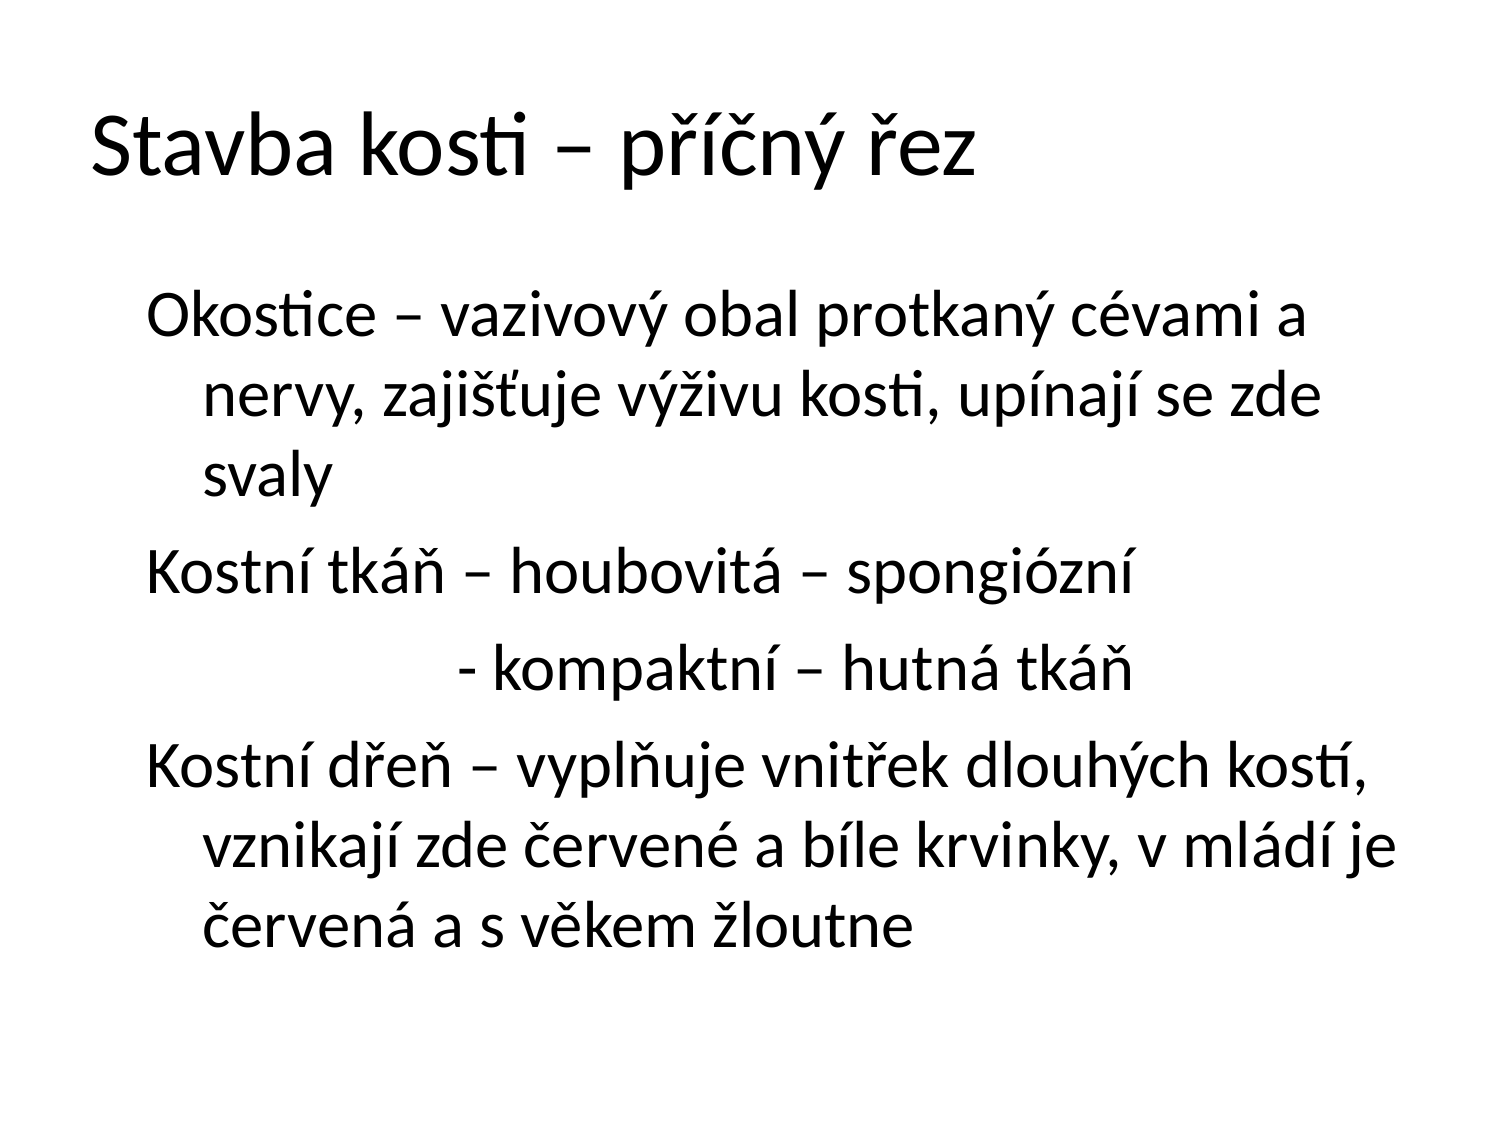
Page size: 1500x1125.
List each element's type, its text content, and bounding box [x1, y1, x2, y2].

title Stavba kosti – příčný řez [75, 45, 1426, 233]
list Okostice – vazivový obal protkaný cévami a nervy, zajišťuje výživu kosti, upínají se zde svaly Kostní tkáň – houbovitá – spongiózní - kompaktní – hutná tkáň Kostní dřeň – vyplňuje vnitřek dlouhých kostí, vznikají zde červené a bíle krvinky, v mládí je červená a s věkem žloutne [75, 262, 1426, 1005]
